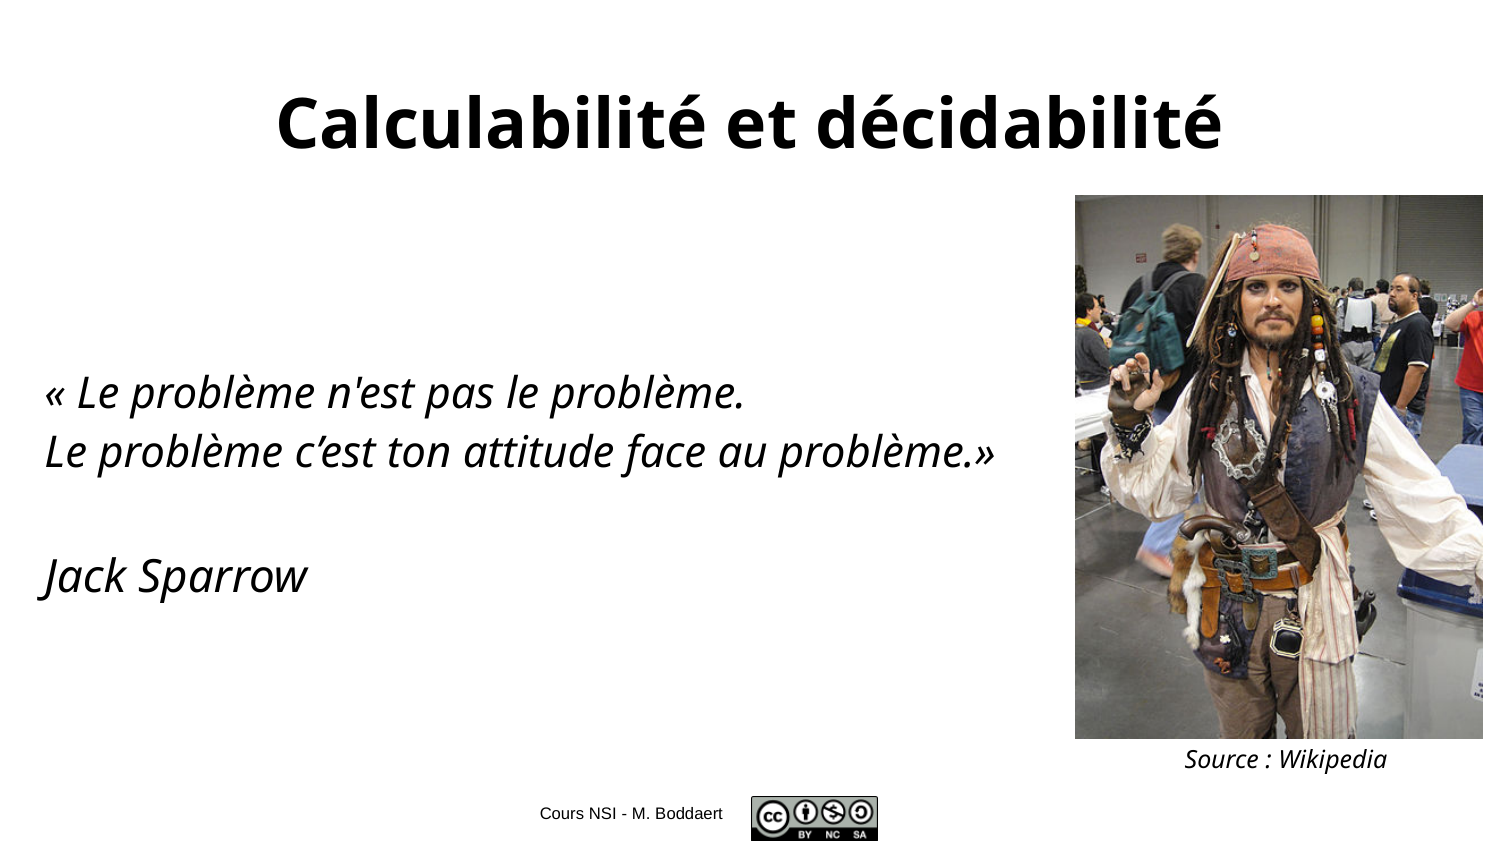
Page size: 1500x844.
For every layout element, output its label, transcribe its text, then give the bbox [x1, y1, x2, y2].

picture [1075, 195, 1483, 739]
text_box « Le problème n'est pas le problème. Le problème c’est ton attitude face au problème.» Jack Sparrow [29, 354, 1123, 578]
picture [751, 796, 878, 841]
text_box Source : Wikipedia [1169, 734, 1410, 779]
title Calculabilité et décidabilité [51, 63, 1449, 178]
